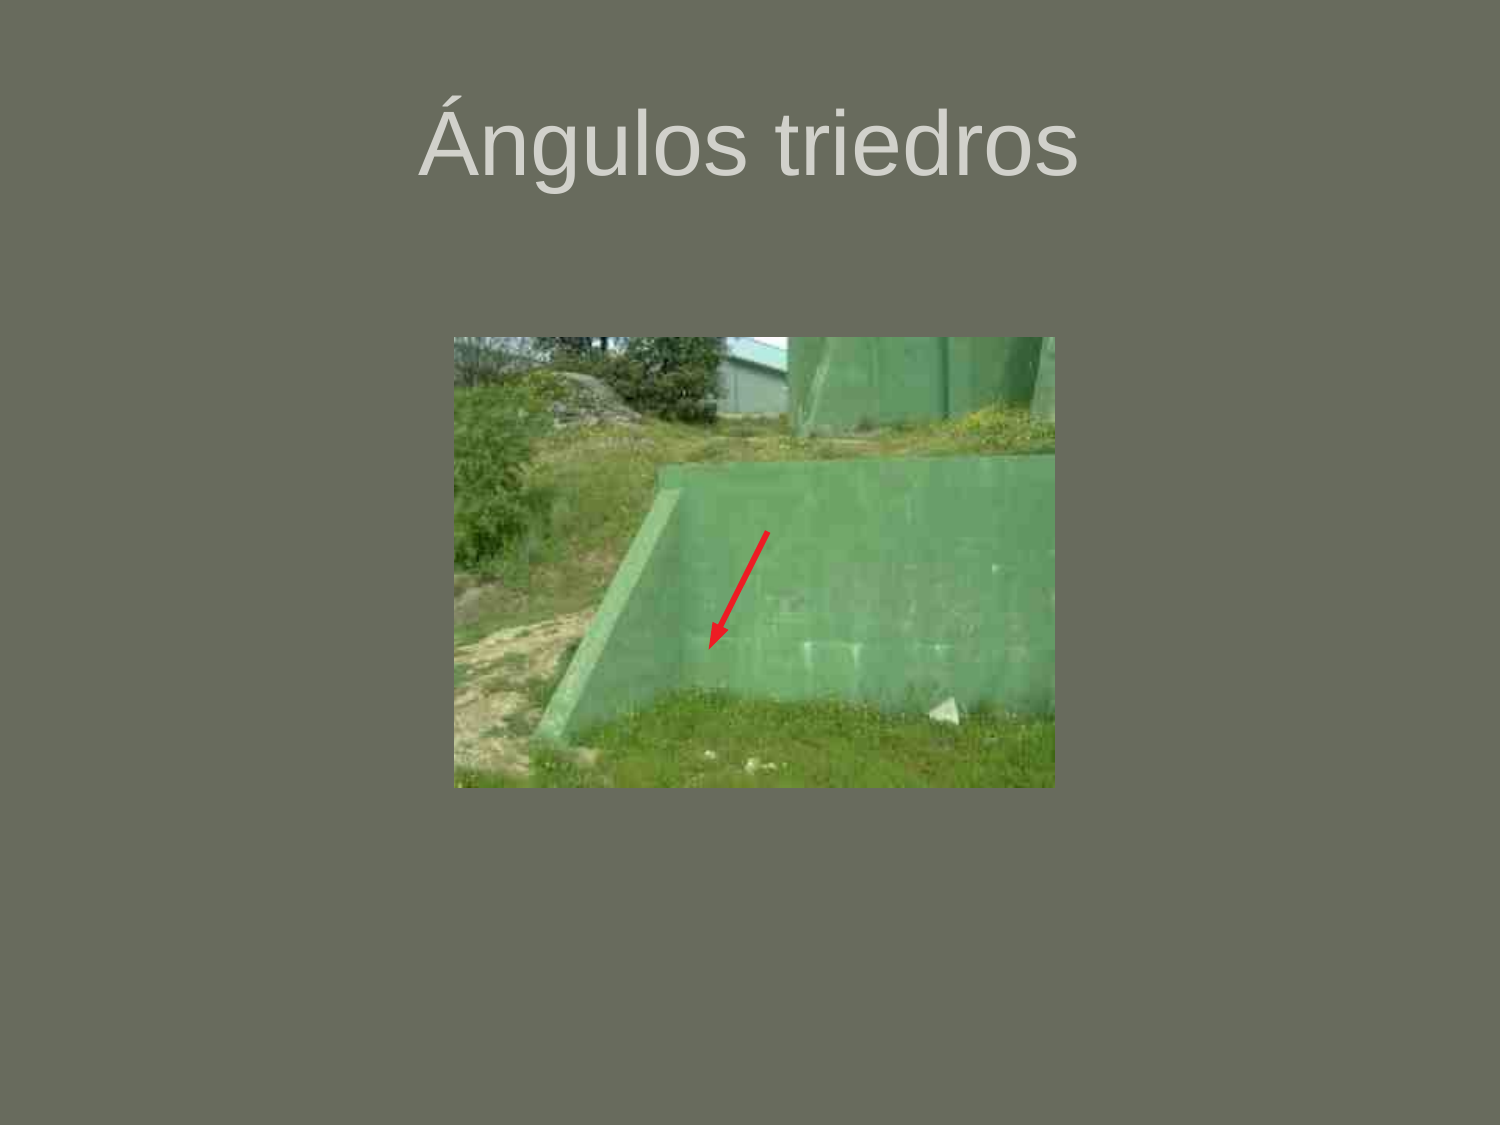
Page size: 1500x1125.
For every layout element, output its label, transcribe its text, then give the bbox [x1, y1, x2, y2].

title Ángulos triedros [75, 45, 1426, 233]
picture [454, 337, 1055, 788]
